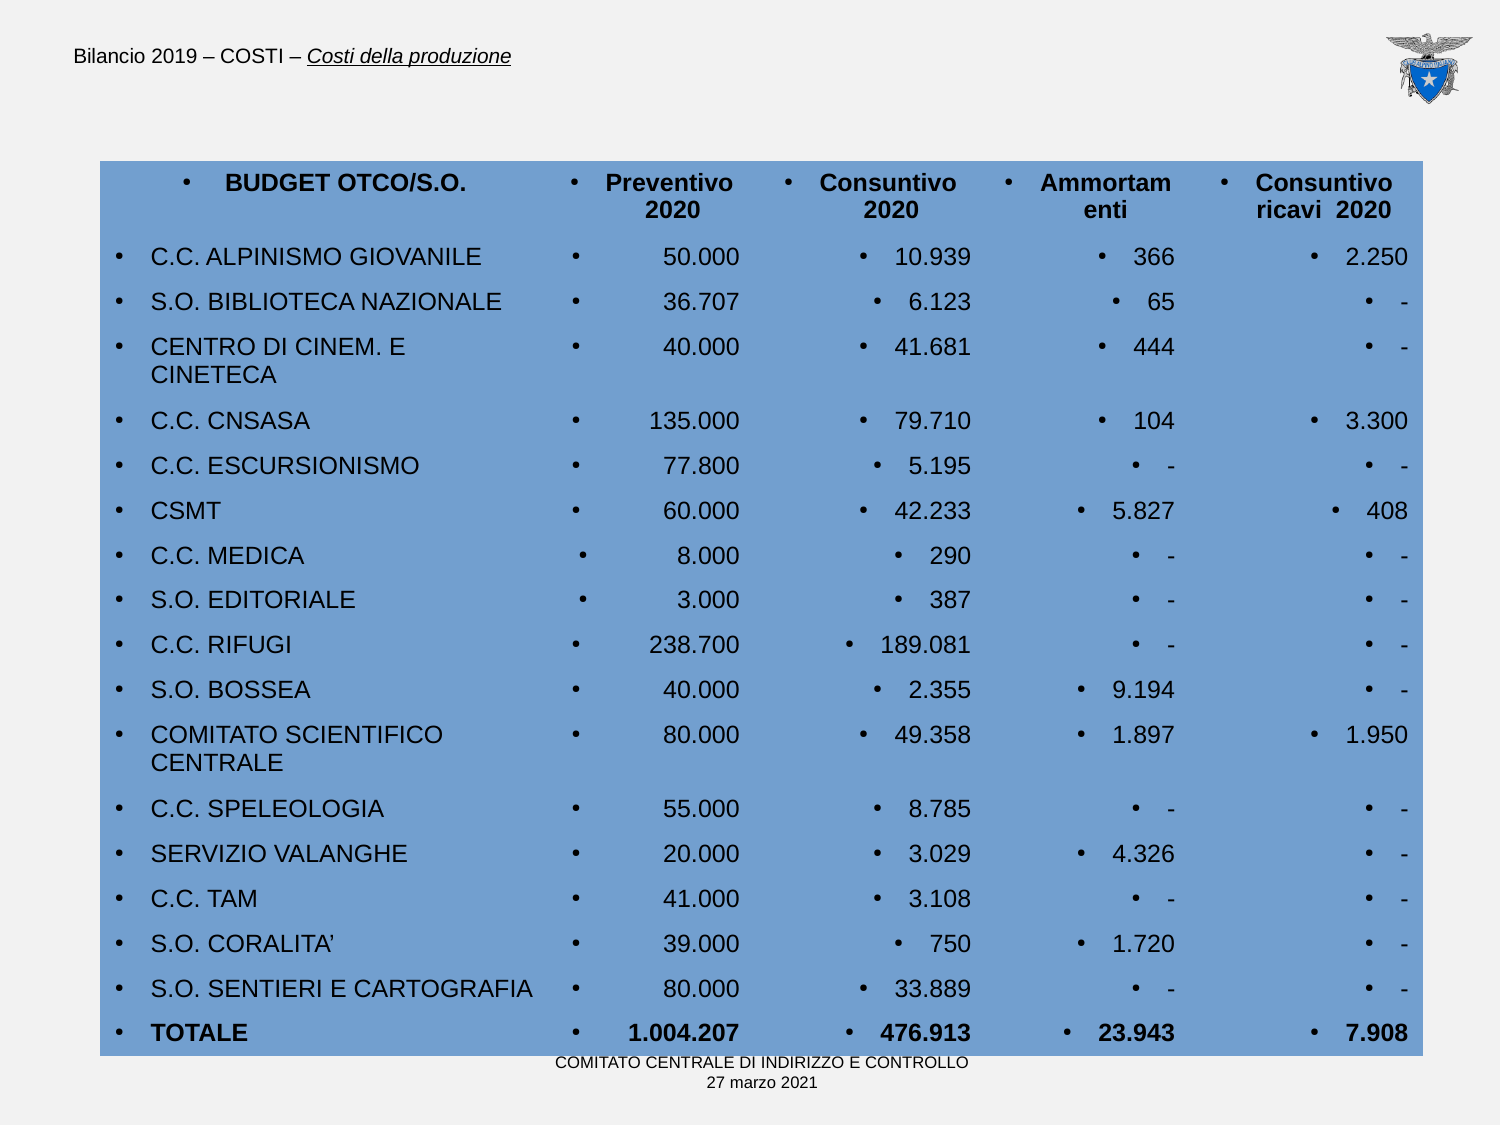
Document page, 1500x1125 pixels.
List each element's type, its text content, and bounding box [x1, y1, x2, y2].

table_cell 1.897 [986, 713, 1190, 788]
table_cell 42.233 [762, 489, 986, 534]
table_cell 80.000 [549, 967, 762, 1012]
table_cell 41.681 [762, 325, 986, 400]
table_cell 4.326 [986, 833, 1190, 877]
table_header Consuntivo 2020 [762, 161, 986, 236]
table_cell 104 [986, 400, 1190, 445]
table_header Ammortamenti [986, 161, 1190, 236]
table_cell - [986, 624, 1190, 668]
table_cell 40.000 [549, 325, 762, 400]
table_cell 60.000 [549, 489, 762, 534]
table_cell S.O. BOSSEA [100, 668, 549, 713]
table_header BUDGET OTCO/S.O. [100, 161, 549, 236]
table_cell CSMT [100, 489, 549, 534]
table_cell 50.000 [549, 236, 762, 280]
table_cell 5.827 [986, 489, 1190, 534]
table_cell C.C. SPELEOLOGIA [100, 788, 549, 833]
table_cell 8.000 [549, 534, 762, 579]
table_cell - [986, 877, 1190, 922]
table_cell - [1190, 833, 1423, 877]
table_cell 238.700 [549, 624, 762, 668]
table_cell CENTRO DI CINEM. E CINETECA [100, 325, 549, 400]
table_cell 1.720 [986, 922, 1190, 967]
table_cell S.O. EDITORIALE [100, 579, 549, 624]
table_cell TOTALE [100, 1012, 549, 1056]
table_cell - [1190, 922, 1423, 967]
table_cell C.C. ESCURSIONISMO [100, 445, 549, 489]
table_cell C.C. ALPINISMO GIOVANILE [100, 236, 549, 280]
table_cell 33.889 [762, 967, 986, 1012]
table_cell - [1190, 579, 1423, 624]
table_cell C.C. CNSASA [100, 400, 549, 445]
table_cell 444 [986, 325, 1190, 400]
table_cell 290 [762, 534, 986, 579]
table_cell 79.710 [762, 400, 986, 445]
table_cell 55.000 [549, 788, 762, 833]
table_cell 1.004.207 [549, 1012, 762, 1044]
table_cell 6.123 [762, 280, 986, 325]
table_cell - [986, 445, 1190, 489]
table_cell S.O. SENTIERI E CARTOGRAFIA [100, 967, 549, 1012]
table_cell 49.358 [762, 713, 986, 788]
table_cell 1.950 [1190, 713, 1423, 788]
text_box COMITATO CENTRALE DI INDIRIZZO E CONTROLLO 27 marzo 2021 [278, 1044, 1247, 1101]
table_cell 77.800 [549, 445, 762, 489]
table_cell 40.000 [549, 668, 762, 713]
table_cell 3.108 [762, 877, 986, 922]
table_cell S.O. CORALITA’ [100, 922, 549, 967]
table_cell 23.943 [986, 1012, 1190, 1044]
table_cell 10.939 [762, 236, 986, 280]
table_cell - [1190, 624, 1423, 668]
table_cell 387 [762, 579, 986, 624]
table_cell - [1190, 967, 1423, 1012]
table_cell SERVIZIO VALANGHE [100, 833, 549, 877]
table_cell 65 [986, 280, 1190, 325]
table_cell - [1190, 668, 1423, 713]
table_cell 750 [762, 922, 986, 967]
table_cell 2.355 [762, 668, 986, 713]
table_cell 189.081 [762, 624, 986, 668]
table_cell C.C. TAM [100, 877, 549, 922]
text_box Bilancio 2019 – COSTI – Costi della produzione [58, 35, 585, 76]
table_cell 3.000 [549, 579, 762, 624]
table_header Consuntivo ricavi 2020 [1190, 161, 1423, 236]
table_cell 7.908 [1190, 1012, 1423, 1056]
table_cell 80.000 [549, 713, 762, 788]
table_cell 2.250 [1190, 236, 1423, 280]
table_cell COMITATO SCIENTIFICO CENTRALE [100, 713, 549, 788]
table_cell - [986, 967, 1190, 1012]
table_cell - [1190, 788, 1423, 833]
table_header Preventivo 2020 [549, 161, 762, 236]
table_cell 366 [986, 236, 1190, 280]
table_cell 36.707 [549, 280, 762, 325]
table_cell 20.000 [549, 833, 762, 877]
table_cell 408 [1190, 489, 1423, 534]
table_cell - [1190, 280, 1423, 325]
table_cell 476.913 [762, 1012, 986, 1044]
table_cell 41.000 [549, 877, 762, 922]
table_cell 8.785 [762, 788, 986, 833]
table_cell - [1190, 325, 1423, 400]
picture [1382, 29, 1477, 112]
table_cell - [986, 788, 1190, 833]
table_cell 39.000 [549, 922, 762, 967]
table_cell C.C. RIFUGI [100, 624, 549, 668]
table_cell - [1190, 877, 1423, 922]
table_cell 9.194 [986, 668, 1190, 713]
table_cell - [1190, 534, 1423, 579]
table_cell - [986, 579, 1190, 624]
table_cell - [986, 534, 1190, 579]
table_cell 135.000 [549, 400, 762, 445]
table_cell C.C. MEDICA [100, 534, 549, 579]
table_cell 5.195 [762, 445, 986, 489]
table_cell - [1190, 445, 1423, 489]
table_cell S.O. BIBLIOTECA NAZIONALE [100, 280, 549, 325]
table_cell 3.029 [762, 833, 986, 877]
table_cell 3.300 [1190, 400, 1423, 445]
